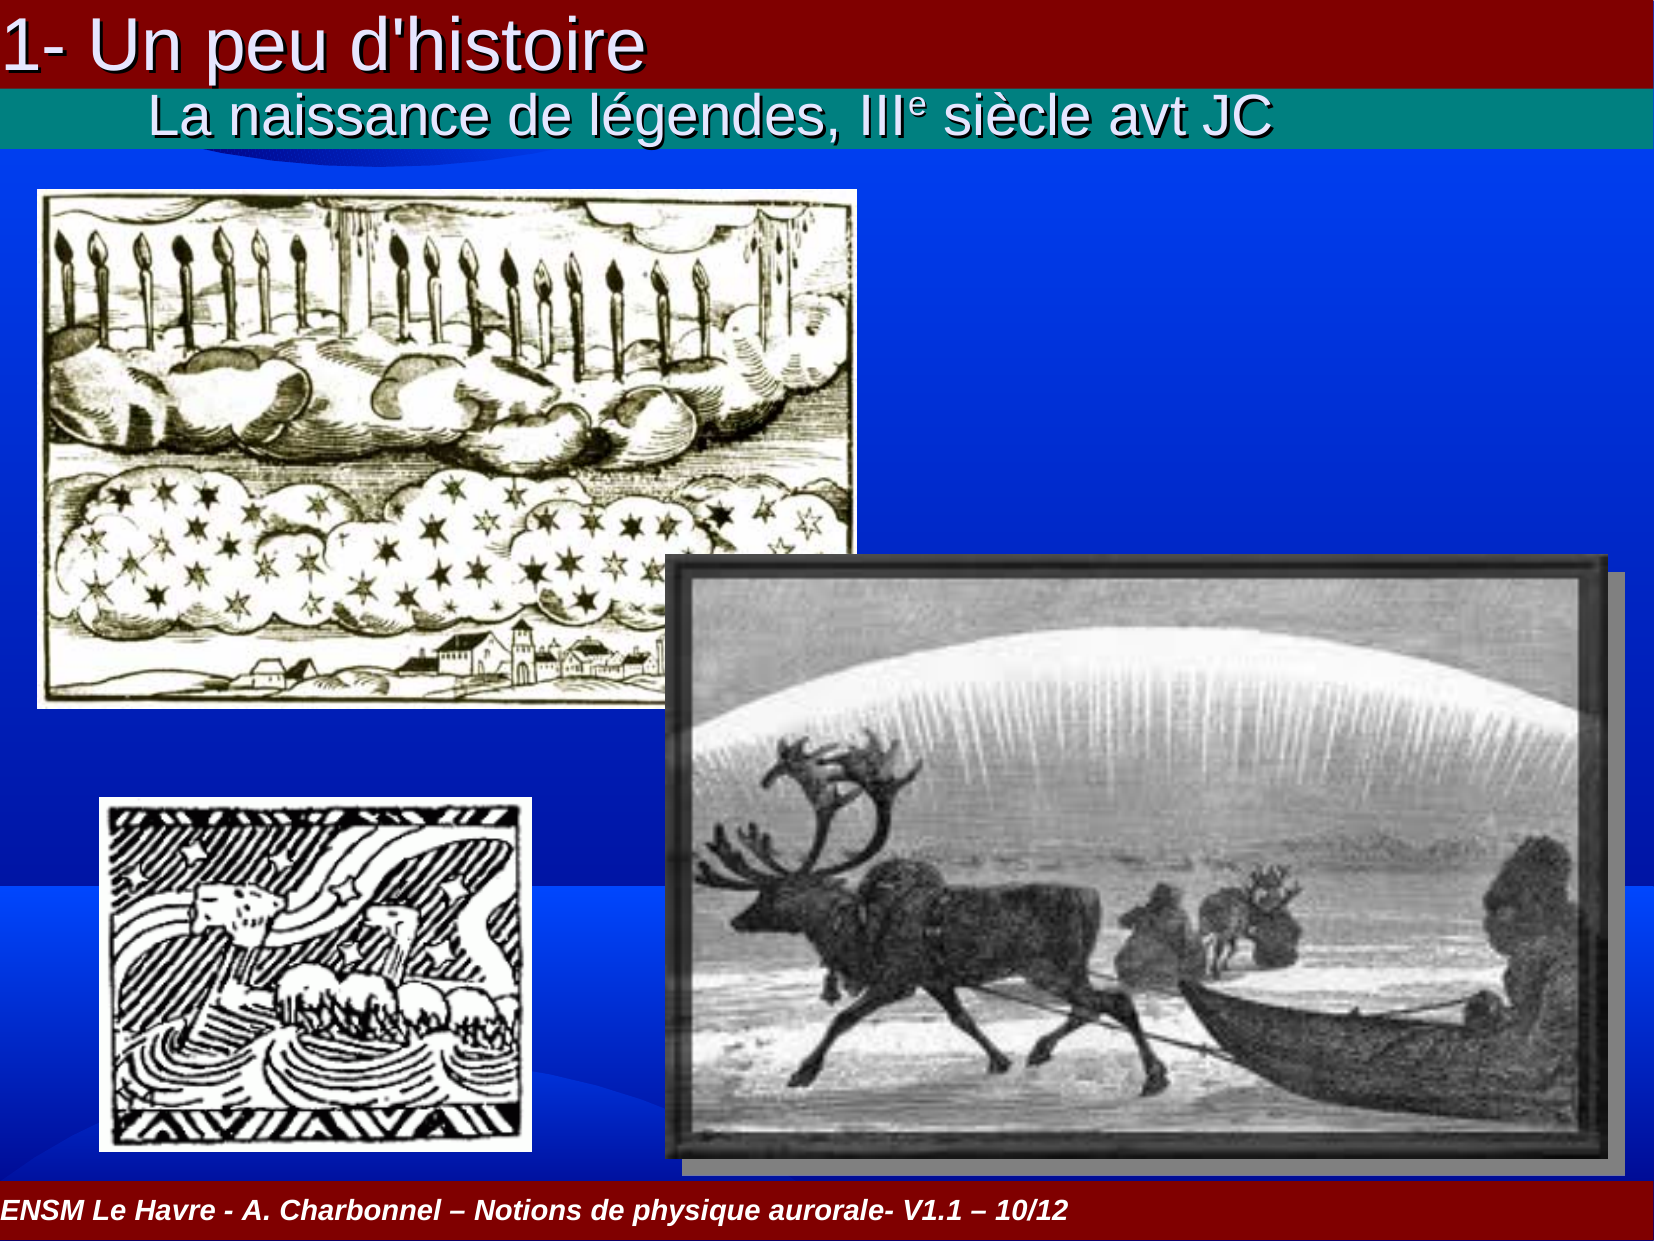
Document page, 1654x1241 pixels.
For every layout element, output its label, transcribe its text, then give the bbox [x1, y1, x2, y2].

text_box ENSM Le Havre - A. Charbonnel – Notions de physique aurorale- V1.1 – 10/12 [0, 1181, 1654, 1241]
title 1- Un peu d'histoire [0, 0, 1654, 89]
picture [37, 189, 1608, 1159]
picture [99, 797, 532, 1152]
title La naissance de légendes, IIIe siècle avt JC [0, 89, 1654, 149]
